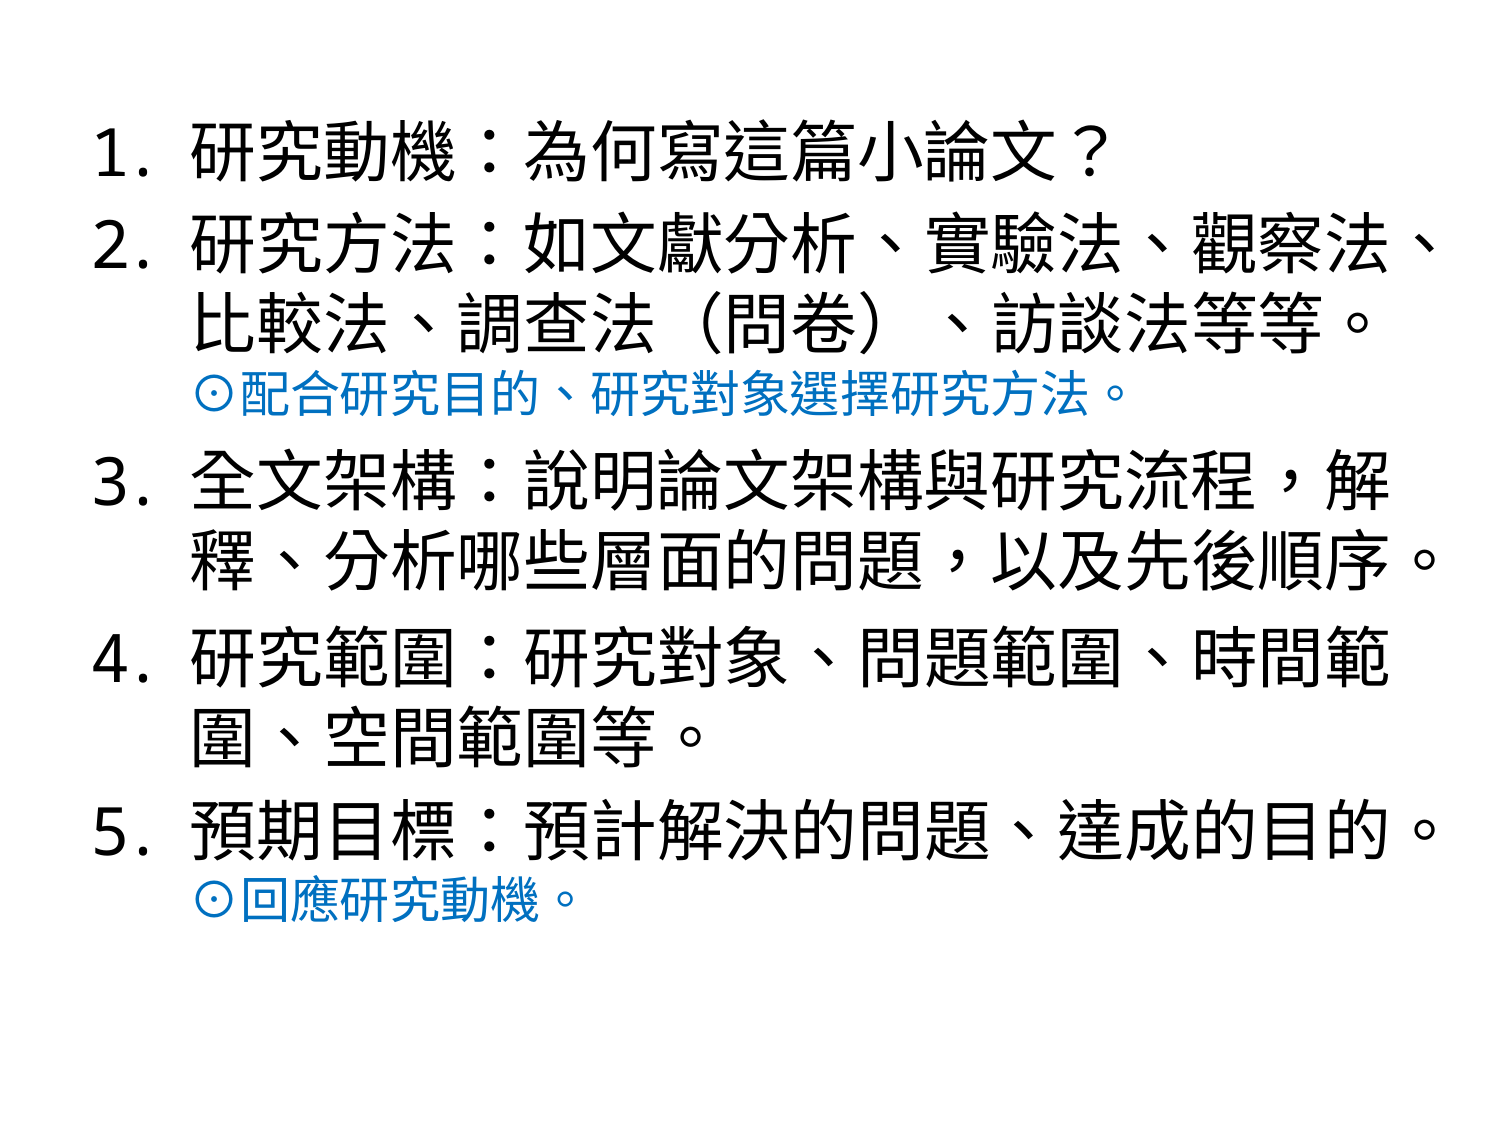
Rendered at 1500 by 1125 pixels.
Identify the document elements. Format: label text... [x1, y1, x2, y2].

list 研究動機：為何寫這篇小論文？ 研究方法：如文獻分析、實驗法、觀察法、比較法、調查法（問卷）、訪談法等等。⊙配合研究目的、研究對象選擇研究方法。 全文架構：說明論文架構與研究流程，解釋、分析哪些層面的問題，以及先後順序。 研究範圍：研究對象、問題範圍、時間範圍、空間範圍等。 預期目標：預計解決的問題、達成的目的。⊙回應研究動機。 [75, 101, 1426, 1059]
